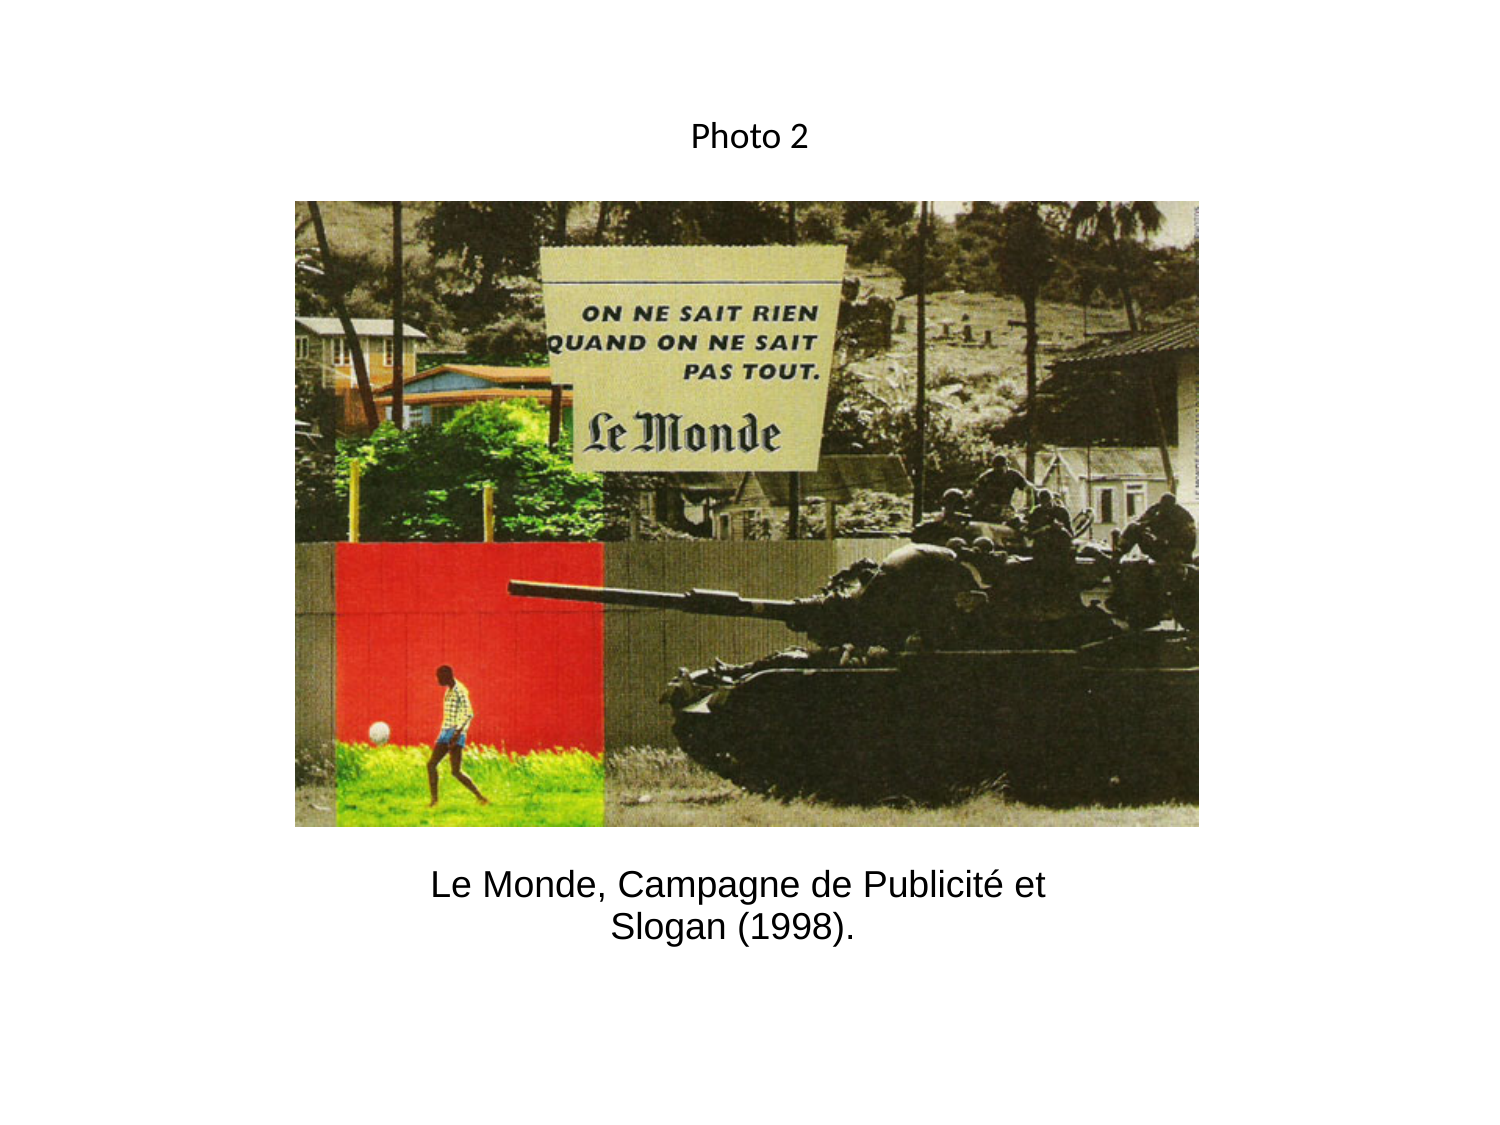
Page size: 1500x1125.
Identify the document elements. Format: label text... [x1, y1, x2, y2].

text_box Le Monde, Campagne de Publicité et Slogan (1998). [413, 856, 1063, 956]
picture [295, 201, 1199, 827]
title Photo 2 [75, 45, 1425, 233]
